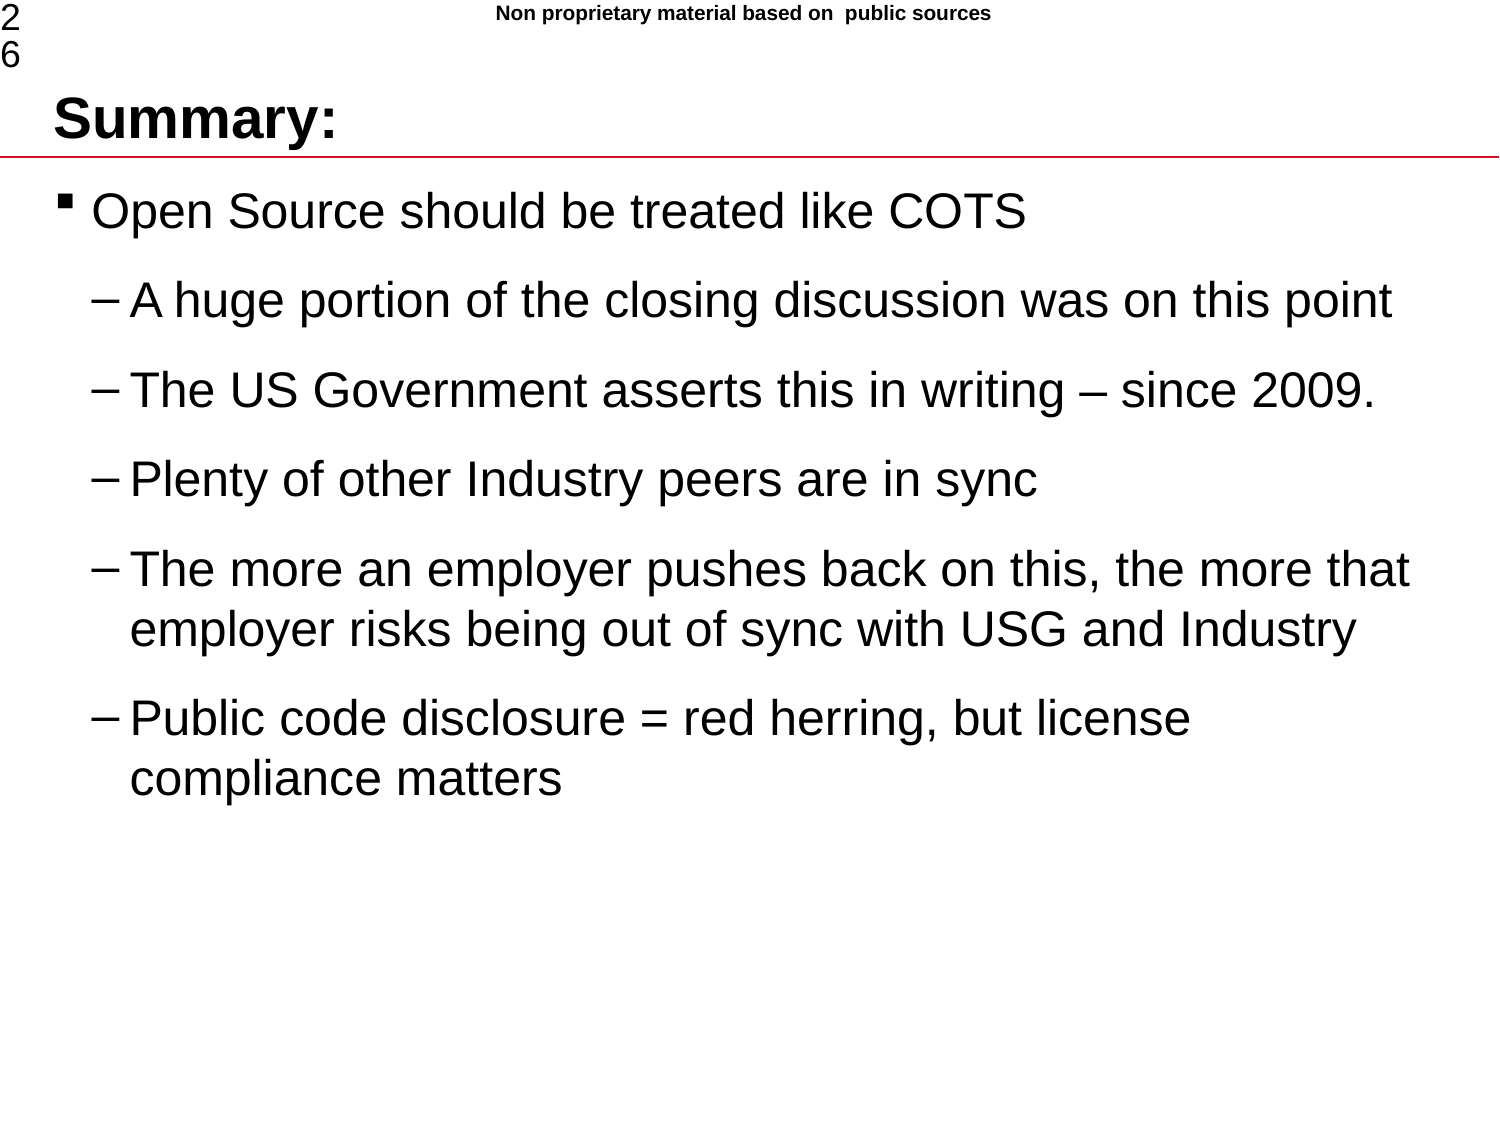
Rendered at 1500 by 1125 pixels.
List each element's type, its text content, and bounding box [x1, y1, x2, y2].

list Open Source should be treated like COTS A huge portion of the closing discussion was on this point The US Government asserts this in writing – since 2009. Plenty of other Industry peers are in sync The more an employer pushes back on this, the more that employer risks being out of sync with USG and Industry Public code disclosure = red herring, but license compliance matters [38, 170, 1461, 1011]
title Summary: [38, 35, 1225, 158]
